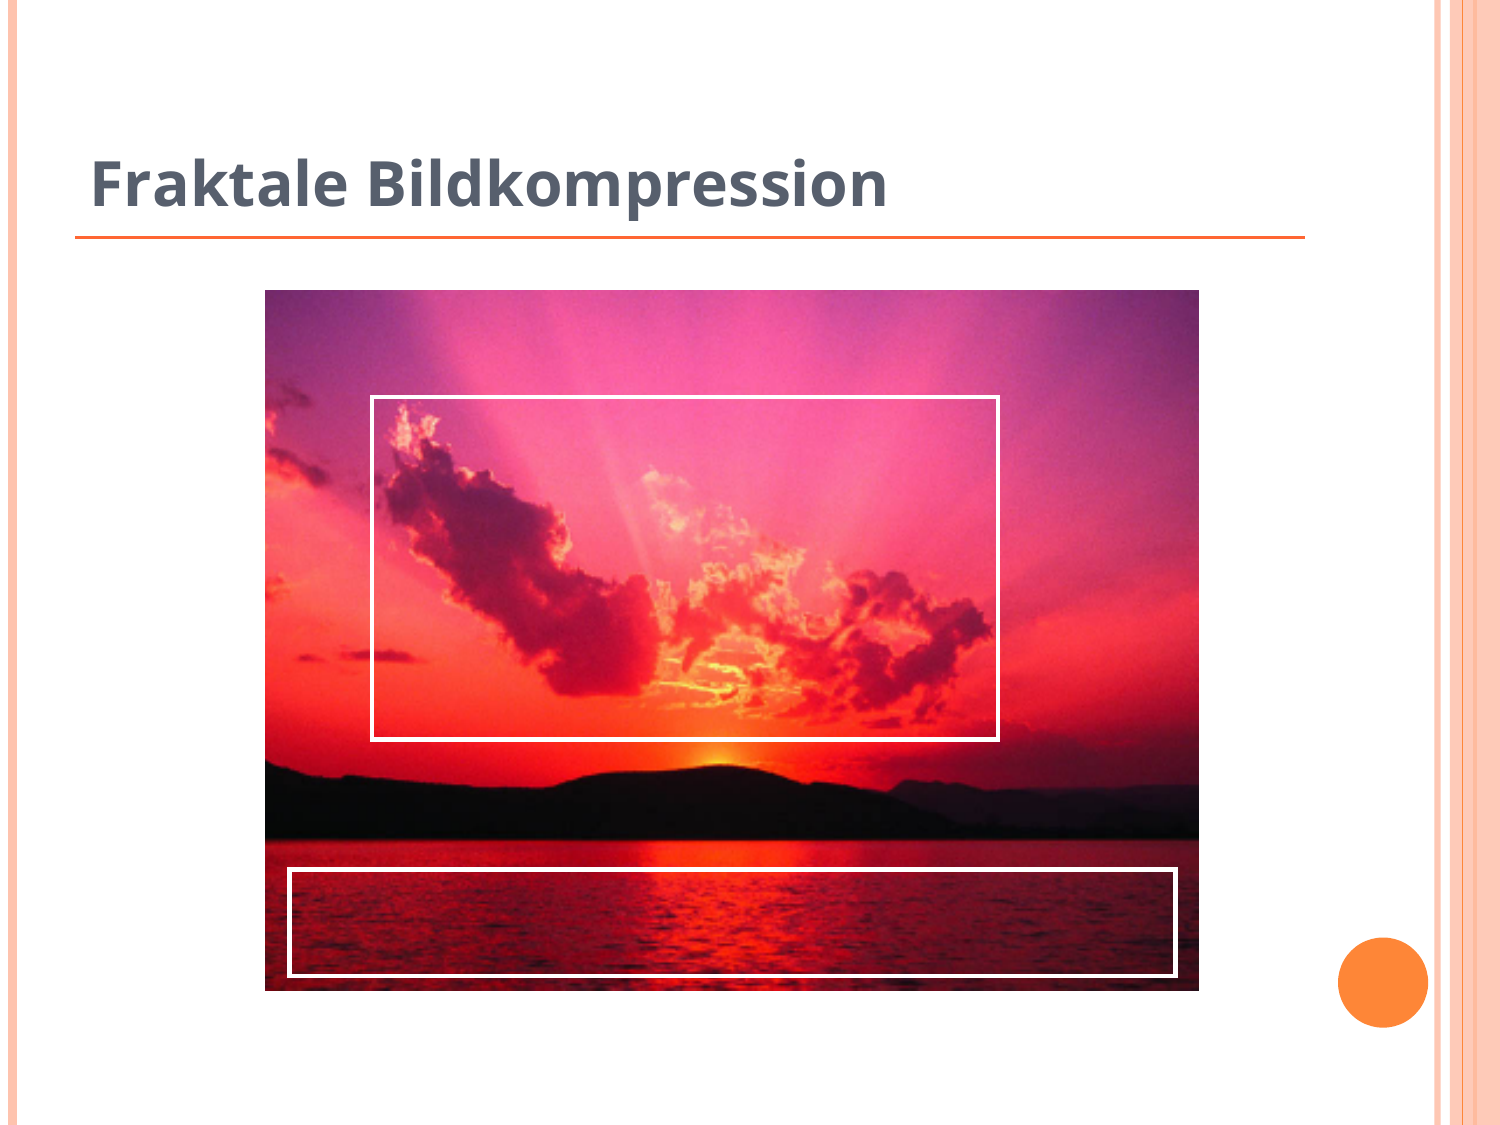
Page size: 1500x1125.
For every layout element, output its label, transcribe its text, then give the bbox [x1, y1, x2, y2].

title Fraktale Bildkompression [74, 44, 1300, 233]
picture [265, 290, 1199, 991]
